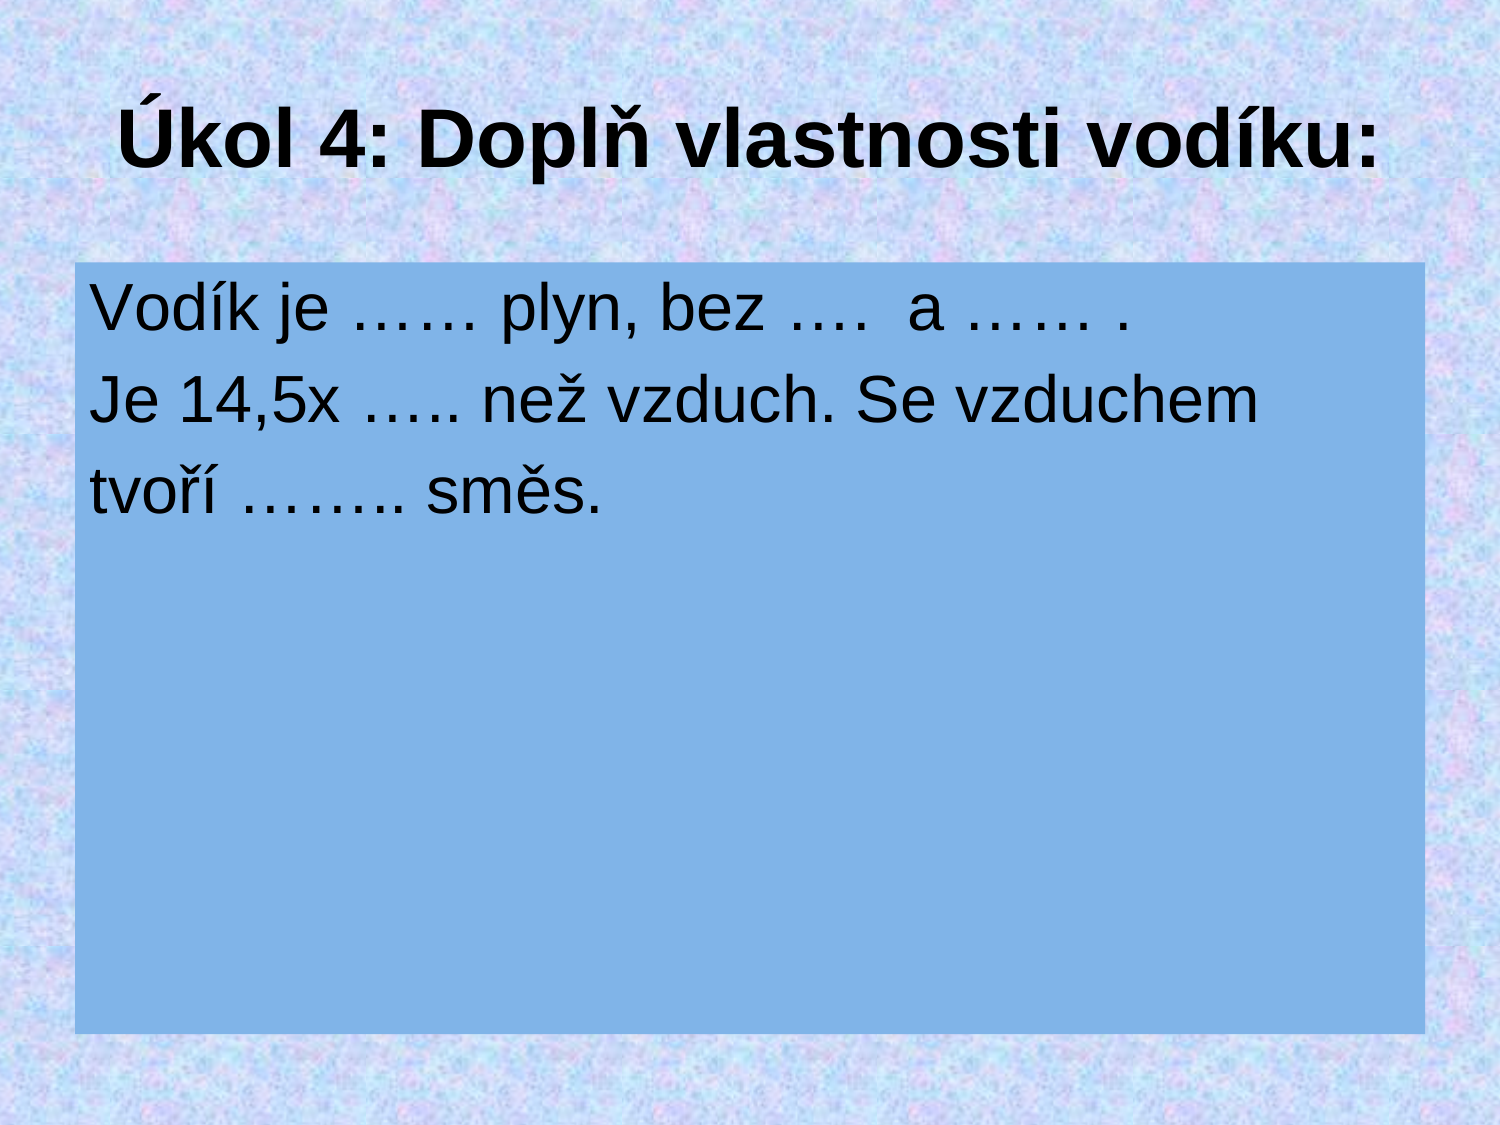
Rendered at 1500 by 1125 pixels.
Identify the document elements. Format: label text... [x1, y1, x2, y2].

list Vodík je …… plyn, bez …. a …… . Je 14,5x ….. než vzduch. Se vzduchem tvoří …….. směs. bezbarvý, chuti, zápachu, lehčí, výbušnou [75, 262, 1426, 1035]
title Úkol 4: Doplň vlastnosti vodíku: [75, 45, 1426, 233]
picture [0, 0, 1500, 1125]
